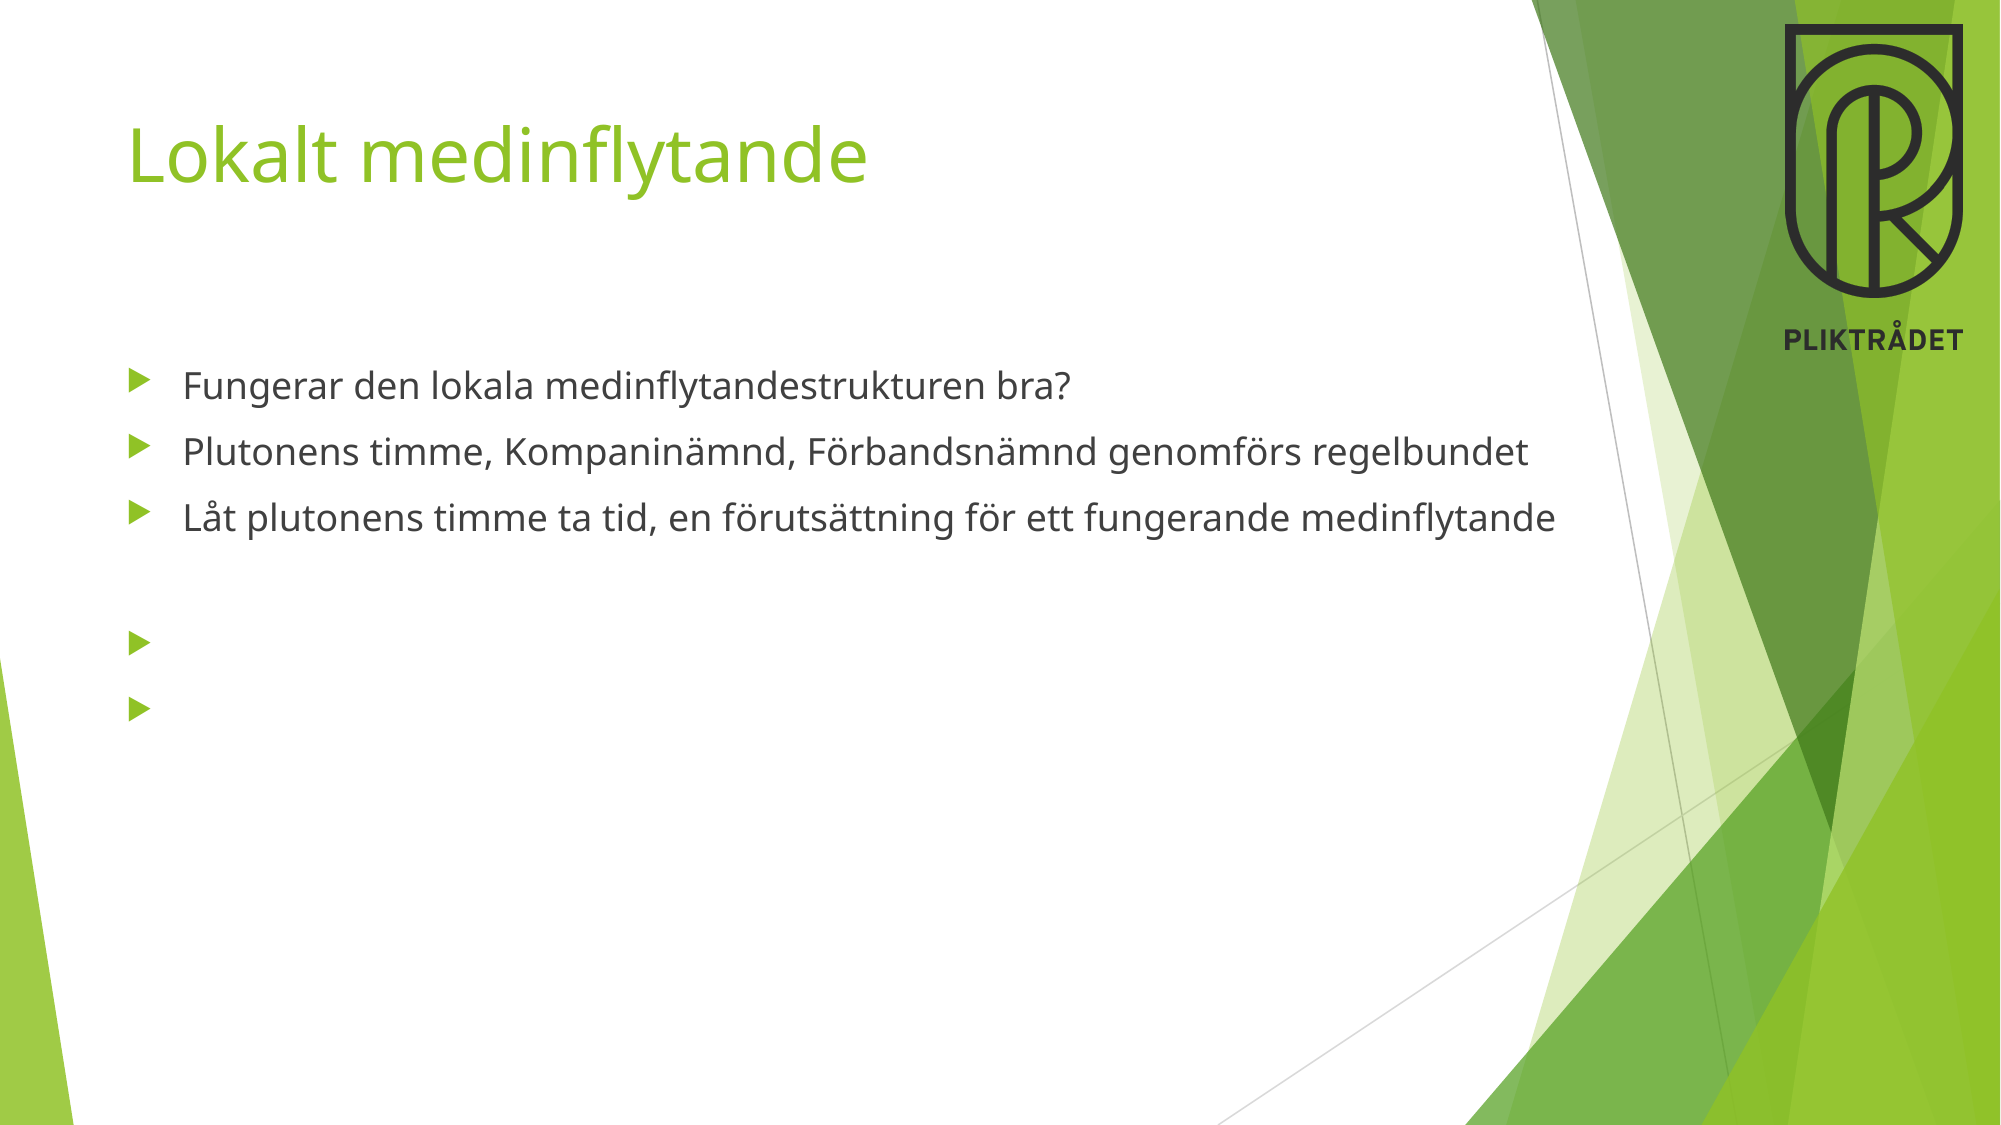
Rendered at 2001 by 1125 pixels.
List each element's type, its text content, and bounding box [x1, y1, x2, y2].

list Fungerar den lokala medinflytandestrukturen bra? Plutonens timme, Kompaninämnd, Förbandsnämnd genomförs regelbundet Låt plutonens timme ta tid, en förutsättning för ett fungerande medinflytande [111, 354, 1612, 992]
title Lokalt medinflytande [111, 99, 1522, 317]
picture [1785, 24, 1963, 350]
